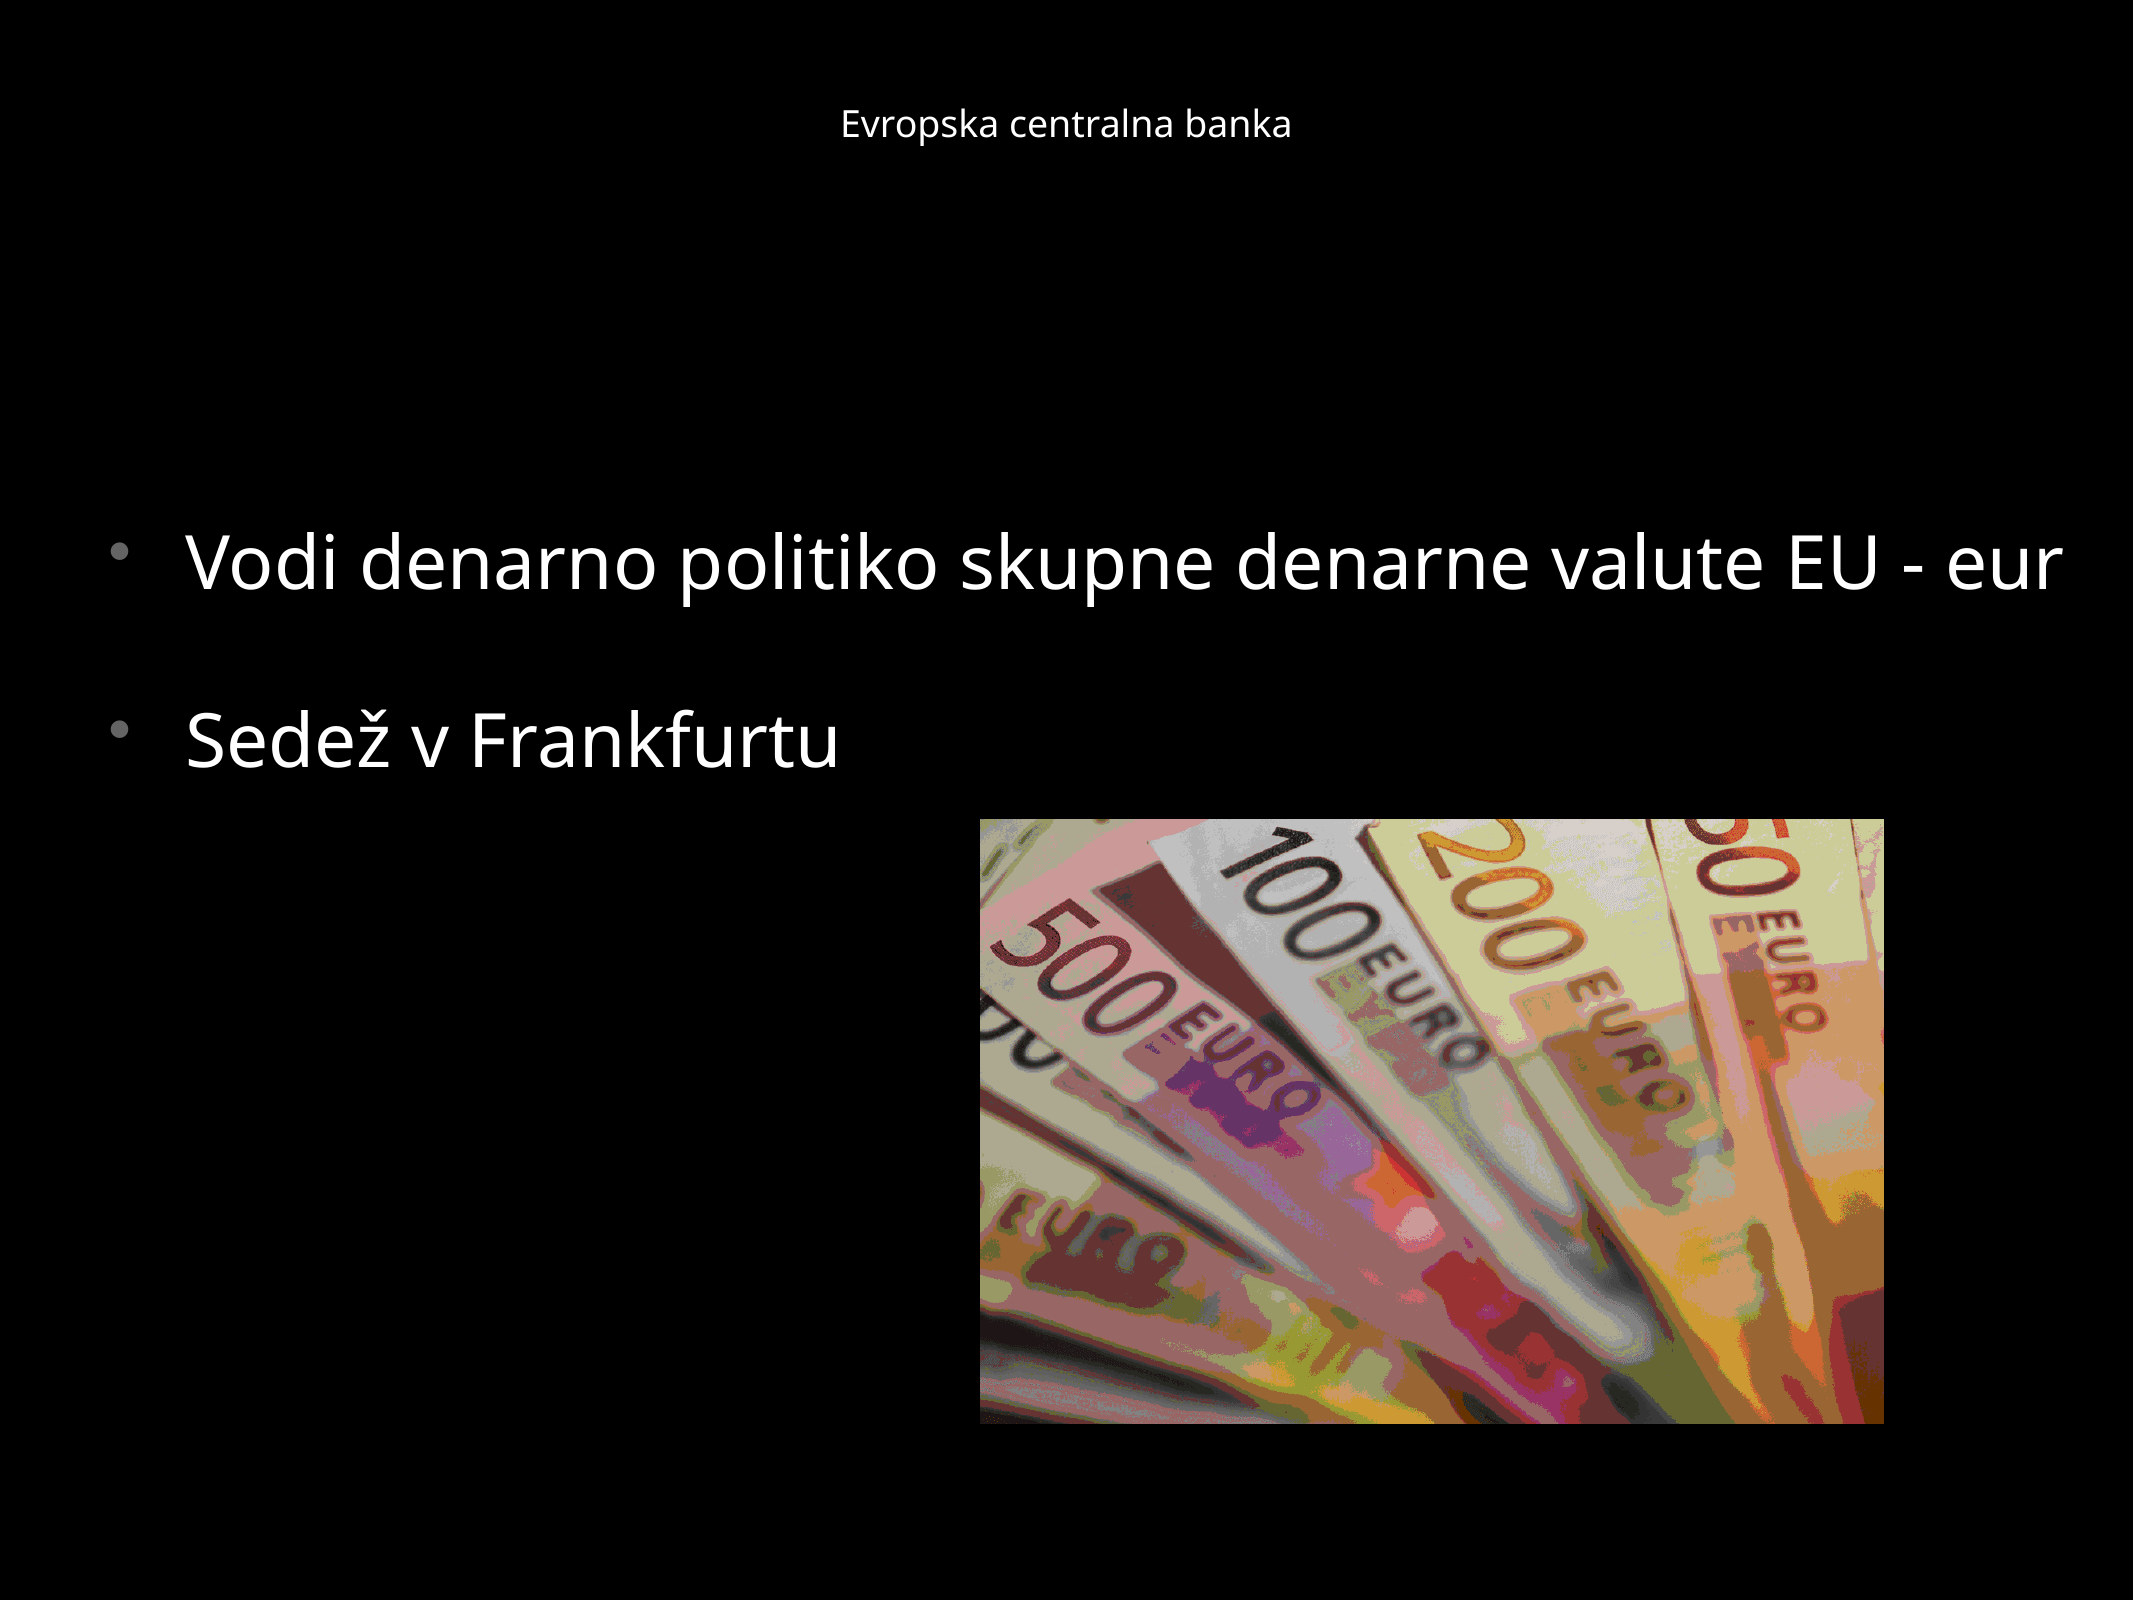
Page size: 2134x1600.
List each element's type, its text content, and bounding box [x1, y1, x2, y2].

picture [980, 819, 1884, 1424]
title Evropska centralna banka [108, 99, 2025, 331]
list Vodi denarno politiko skupne denarne valute EU - eur Sedež v Frankfurtu [108, 331, 2096, 966]
